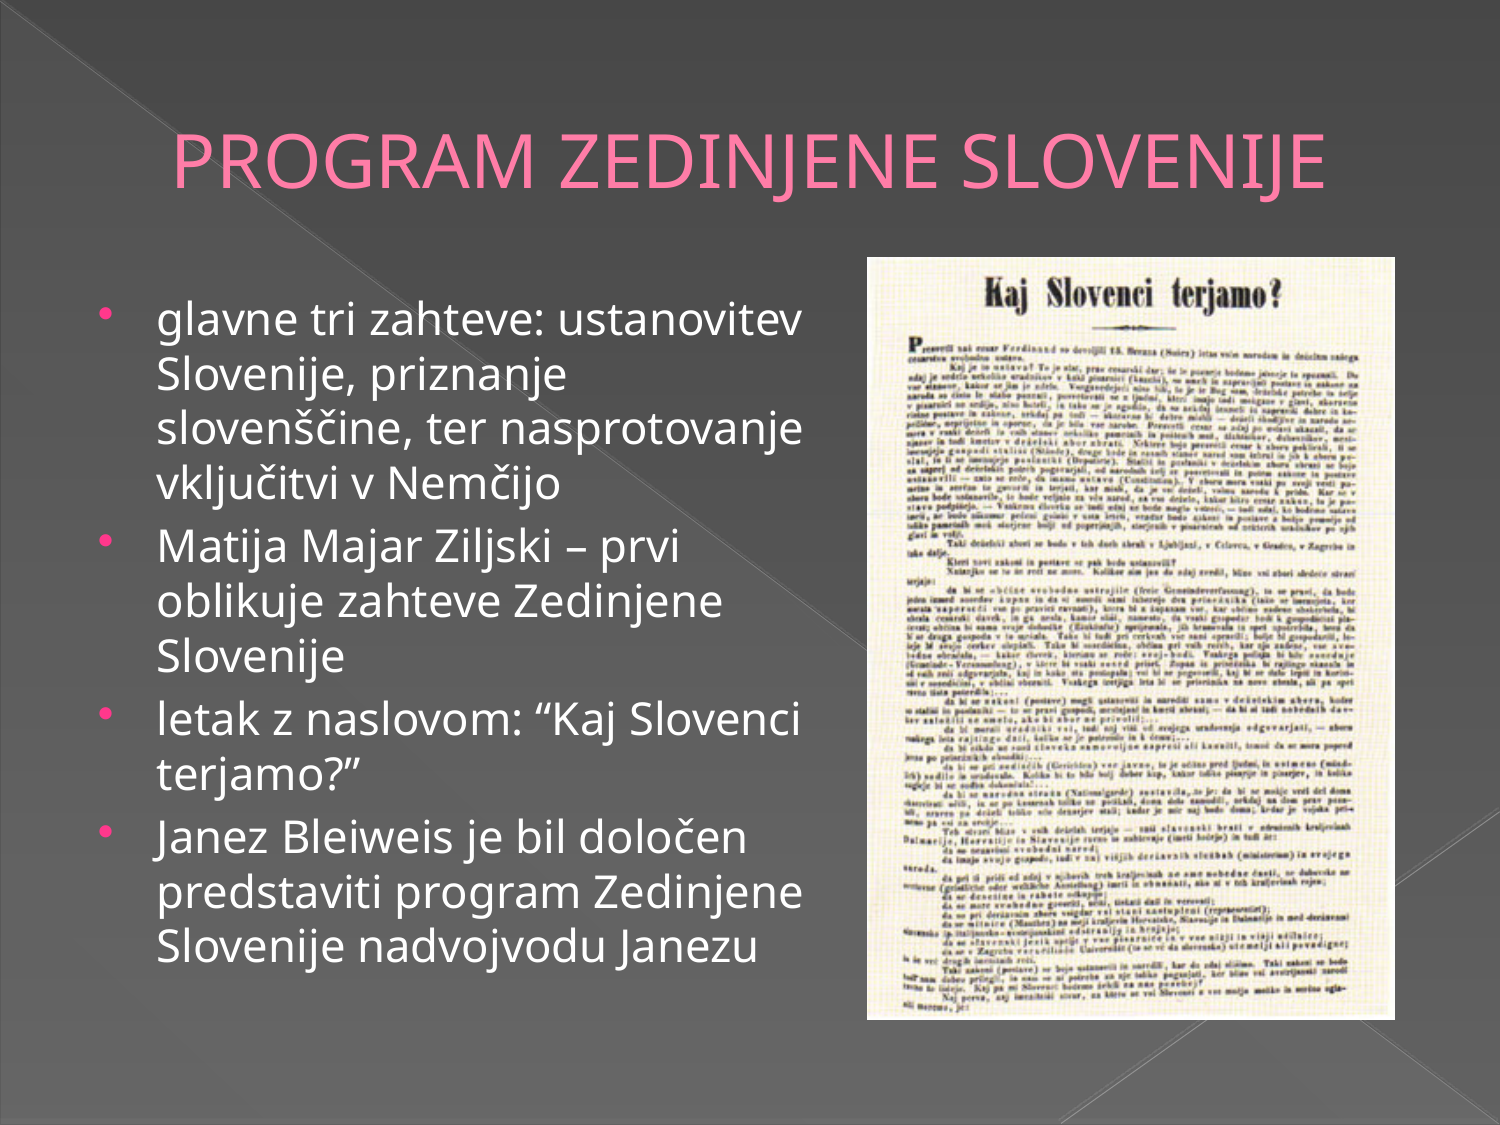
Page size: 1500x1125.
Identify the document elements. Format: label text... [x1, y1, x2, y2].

title PROGRAM ZEDINJENE SLOVENIJE [75, 43, 1425, 274]
list glavne tri zahteve: ustanovitev Slovenije, priznanje slovenščine, ter nasprotovanje vključitvi v Nemčijo Matija Majar Ziljski – prvi oblikuje zahteve Zedinjene Slovenije letak z naslovom: “Kaj Slovenci terjamo?” Janez Bleiweis je bil določen predstaviti program Zedinjene Slovenije nadvojvodu Janezu [75, 282, 821, 1025]
picture [867, 257, 1395, 1020]
list df [867, 282, 1425, 1025]
